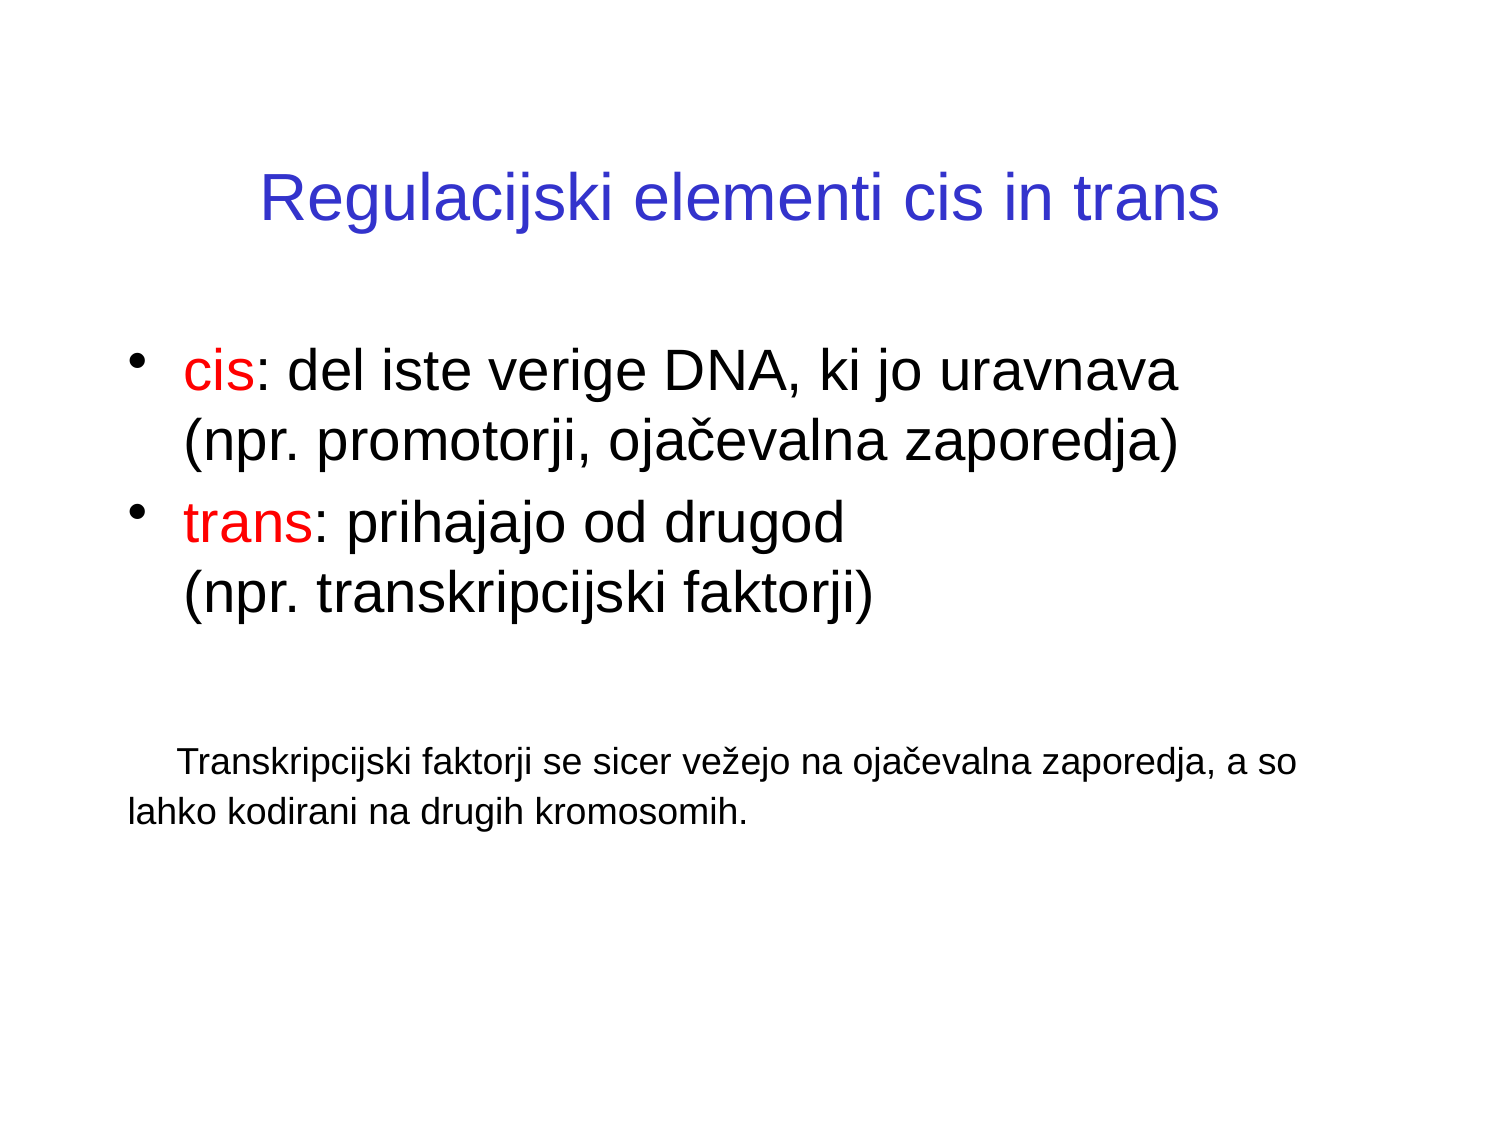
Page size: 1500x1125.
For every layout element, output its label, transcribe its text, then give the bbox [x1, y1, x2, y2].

title Regulacijski elementi cis in trans [112, 99, 1388, 288]
list cis: del iste verige DNA, ki jo uravnava (npr. promotorji, ojačevalna zaporedja) trans: prihajajo od drugod (npr. transkripcijski faktorji) Transkripcijski faktorji se sicer vežejo na ojačevalna zaporedja, a so lahko kodirani na drugih kromosomih. [112, 324, 1388, 1000]
